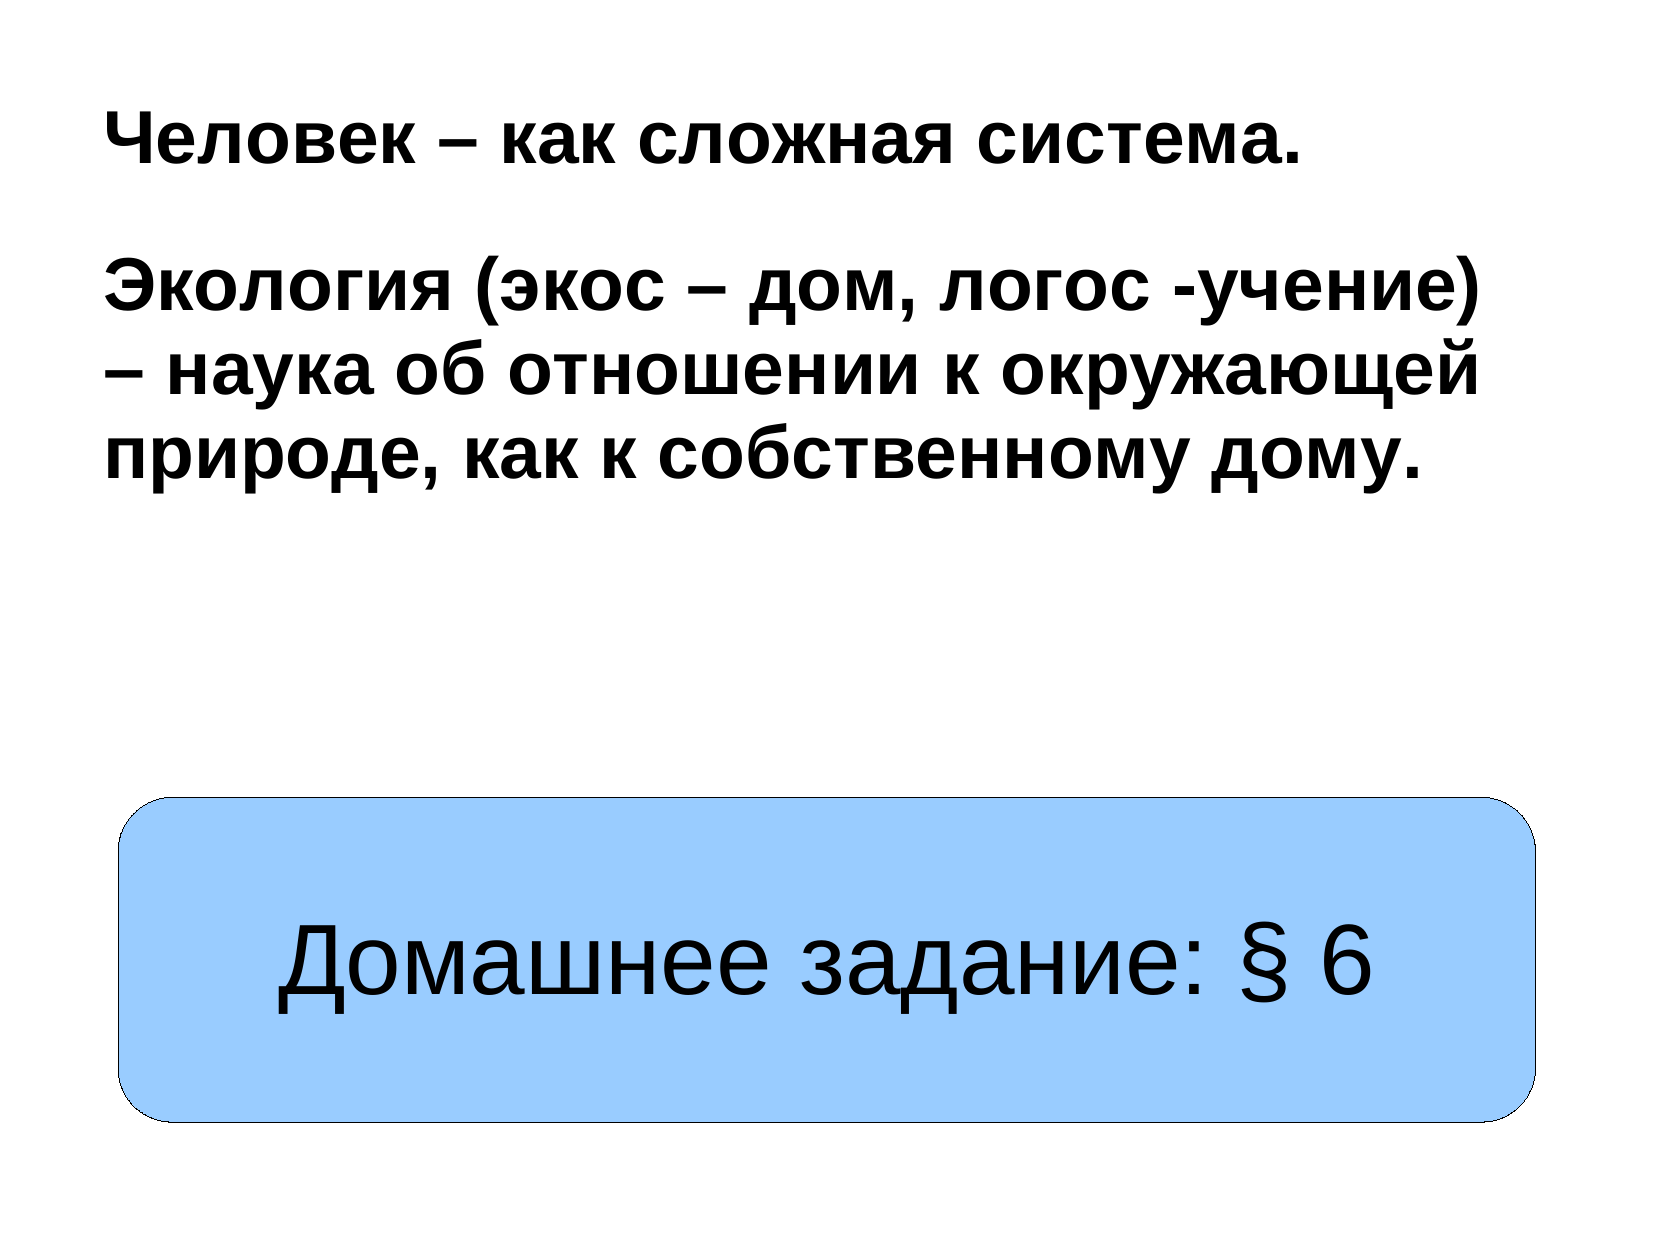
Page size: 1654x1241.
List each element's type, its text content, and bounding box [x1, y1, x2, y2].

text_box Домашнее задание: § 6 [118, 797, 1536, 1123]
text_box Экология (экос – дом, логос -учение) – наука об отношении к окружающей природе, как к собственному дому. [88, 235, 1536, 502]
text_box Человек – как сложная система. [88, 88, 1536, 188]
